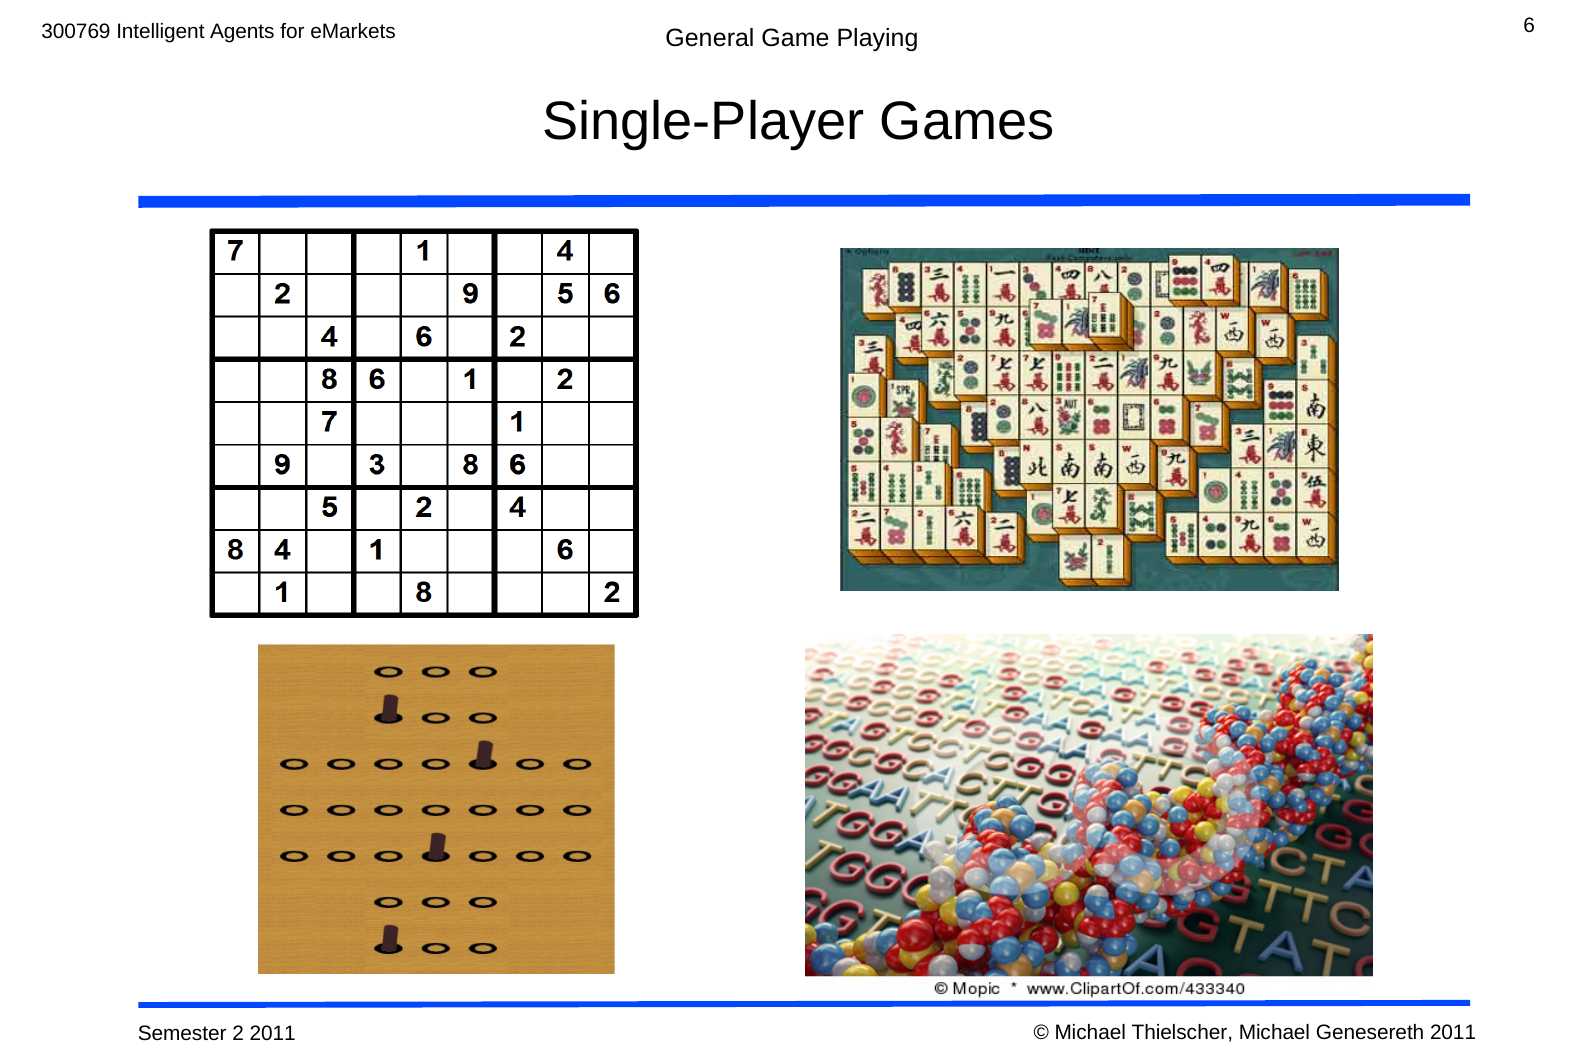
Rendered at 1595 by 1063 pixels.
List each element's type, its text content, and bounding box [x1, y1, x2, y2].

picture [805, 634, 1373, 1000]
picture [201, 221, 646, 625]
title Single-Player Games [114, 51, 1476, 190]
picture [258, 644, 615, 974]
picture [840, 248, 1339, 591]
